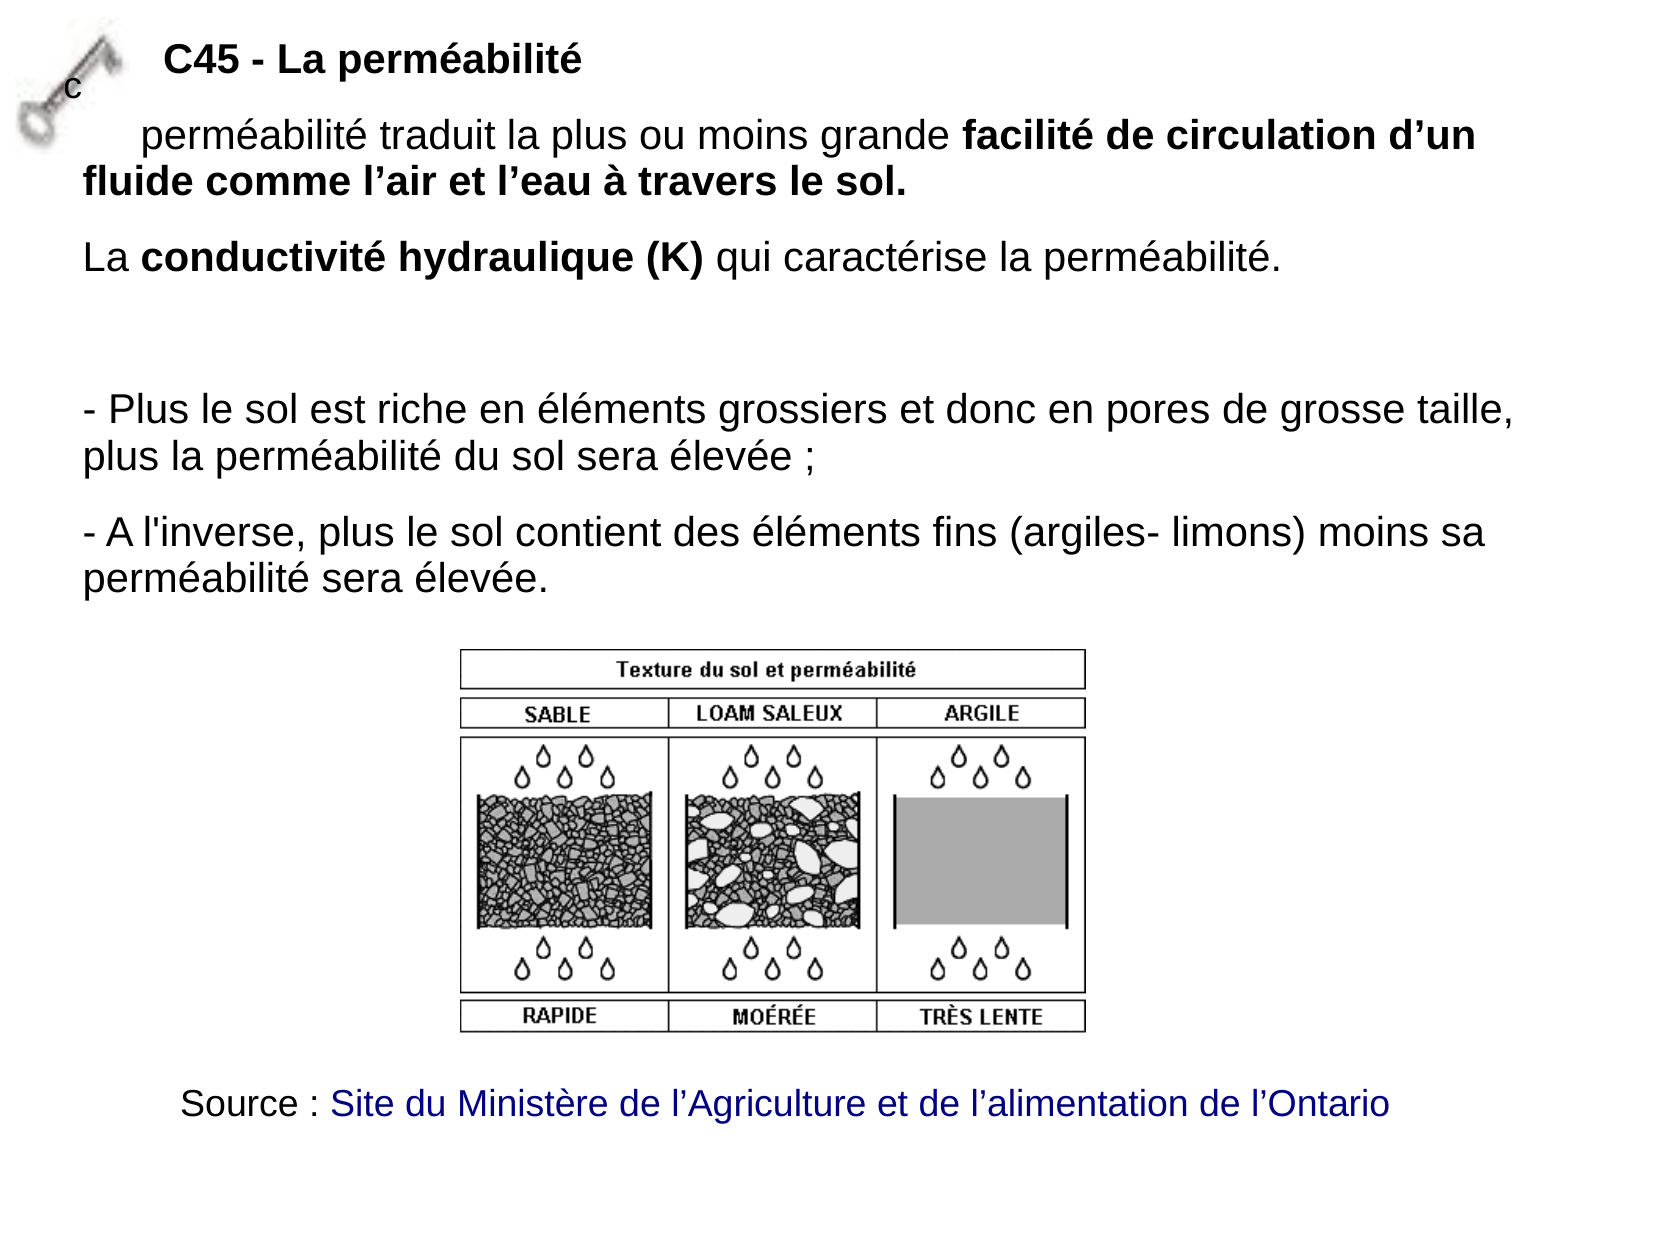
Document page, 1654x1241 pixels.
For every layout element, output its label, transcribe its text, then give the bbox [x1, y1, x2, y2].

picture [460, 649, 1086, 1039]
list C45 - La perméabilité La perméabilité traduit la plus ou moins grande facilité de circulation d’un fluide comme l’air et l’eau à travers le sol. La conductivité hydraulique (K) qui caractérise la perméabilité. - Plus le sol est riche en éléments grossiers et donc en pores de grosse taille, plus la perméabilité du sol sera élevée ; - A l'inverse, plus le sol contient des éléments fins (argiles- limons) moins sa perméabilité sera élevée. [82, 35, 1538, 1010]
picture [15, 17, 130, 154]
text_box Source : Site du Ministère de l’Agriculture et de l’alimentation de l’Ontario [165, 1074, 1536, 1132]
